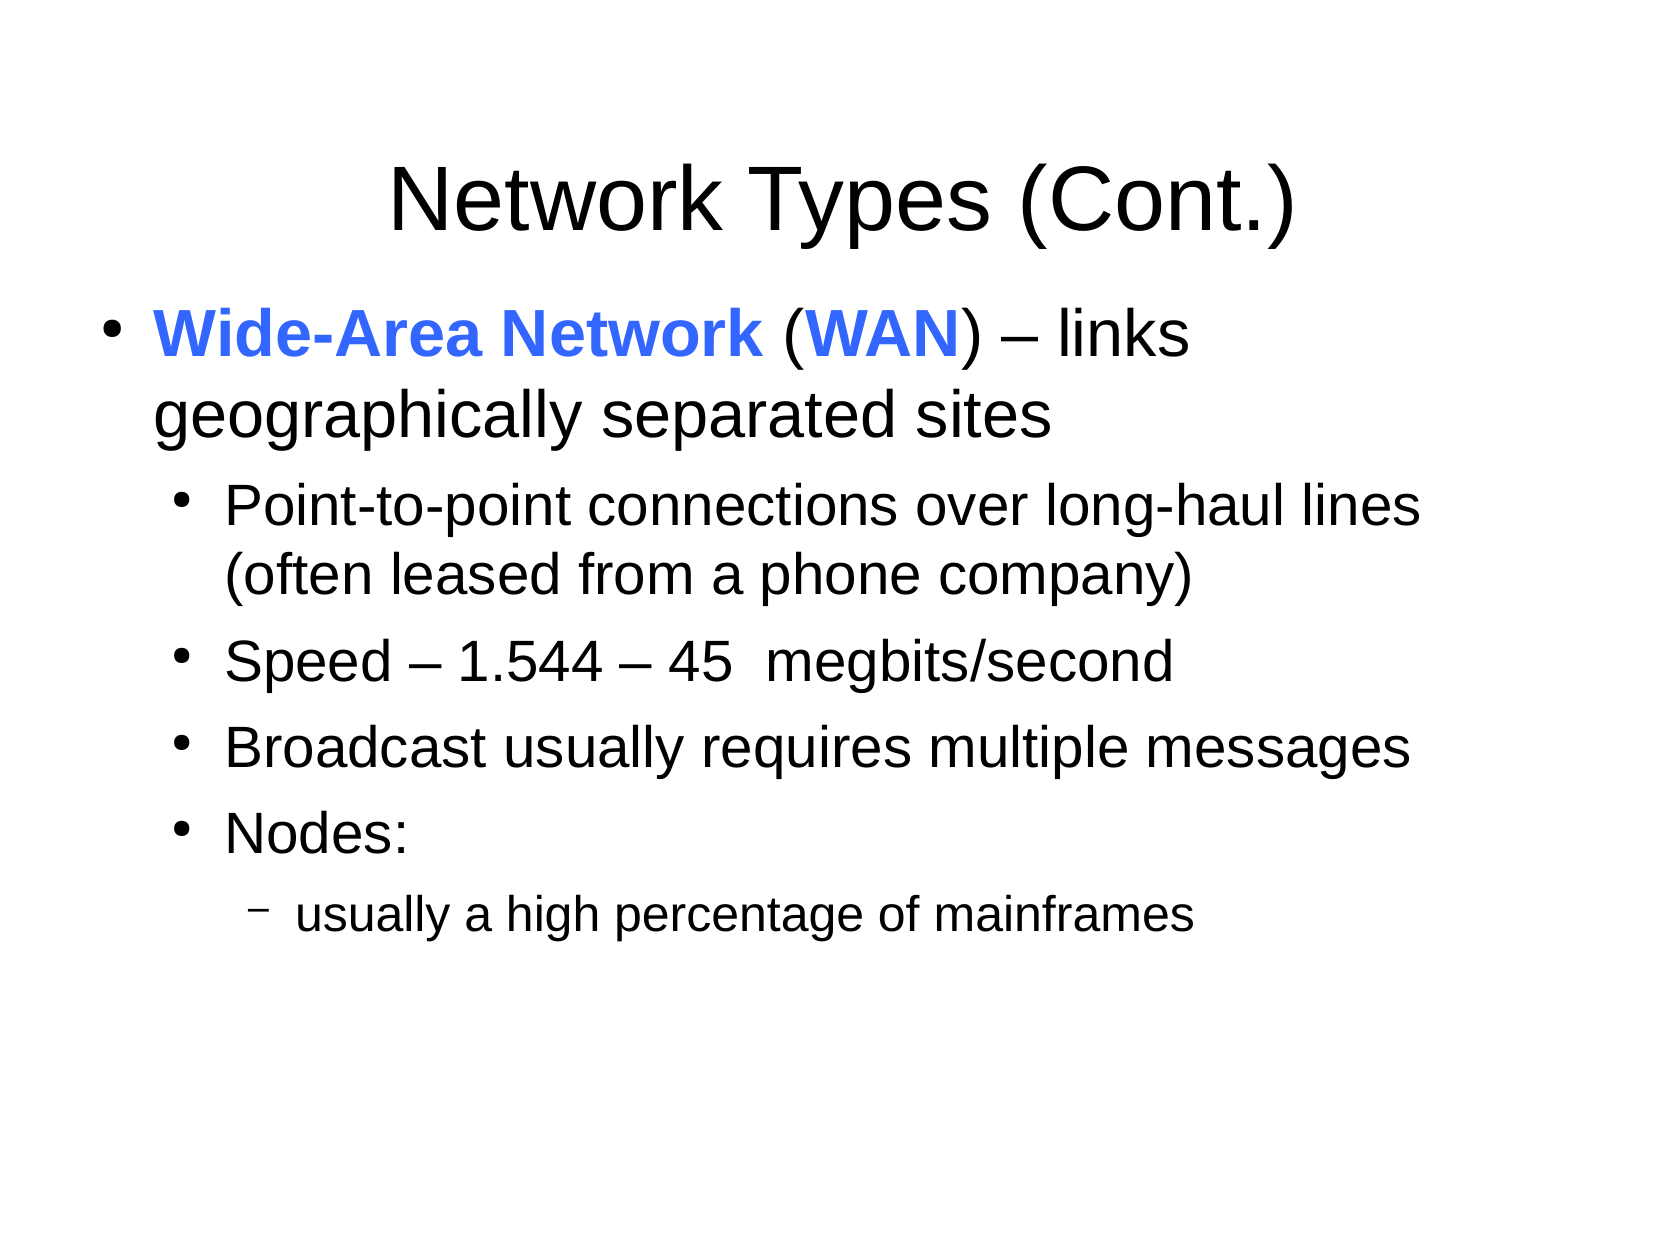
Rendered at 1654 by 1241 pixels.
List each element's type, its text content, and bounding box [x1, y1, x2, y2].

list Wide-Area Network (WAN) – links geographically separated sites Point-to-point connections over long-haul lines (often leased from a phone company) Speed – 1.544 – 45 megbits/second Broadcast usually requires multiple messages Nodes: usually a high percentage of mainframes [82, 290, 1571, 1010]
title Network Types (Cont.) [82, 49, 1571, 257]
